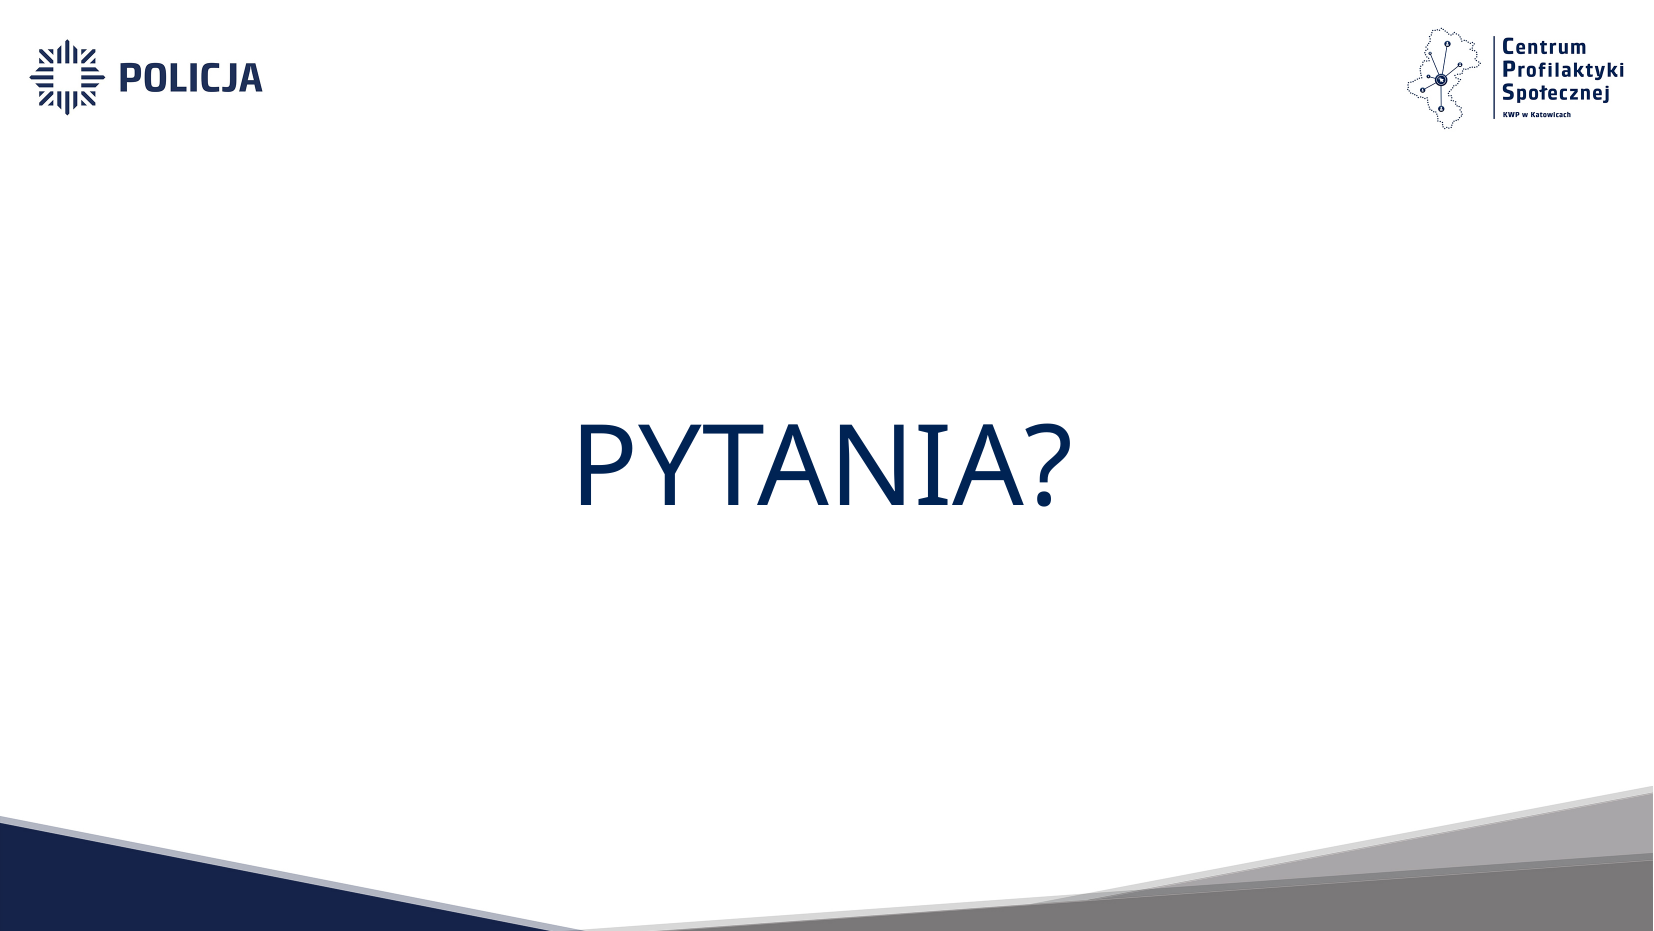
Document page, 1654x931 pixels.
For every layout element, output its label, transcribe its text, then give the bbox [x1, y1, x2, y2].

picture [0, 7, 1653, 931]
text_box PYTANIA? [72, 250, 1573, 536]
